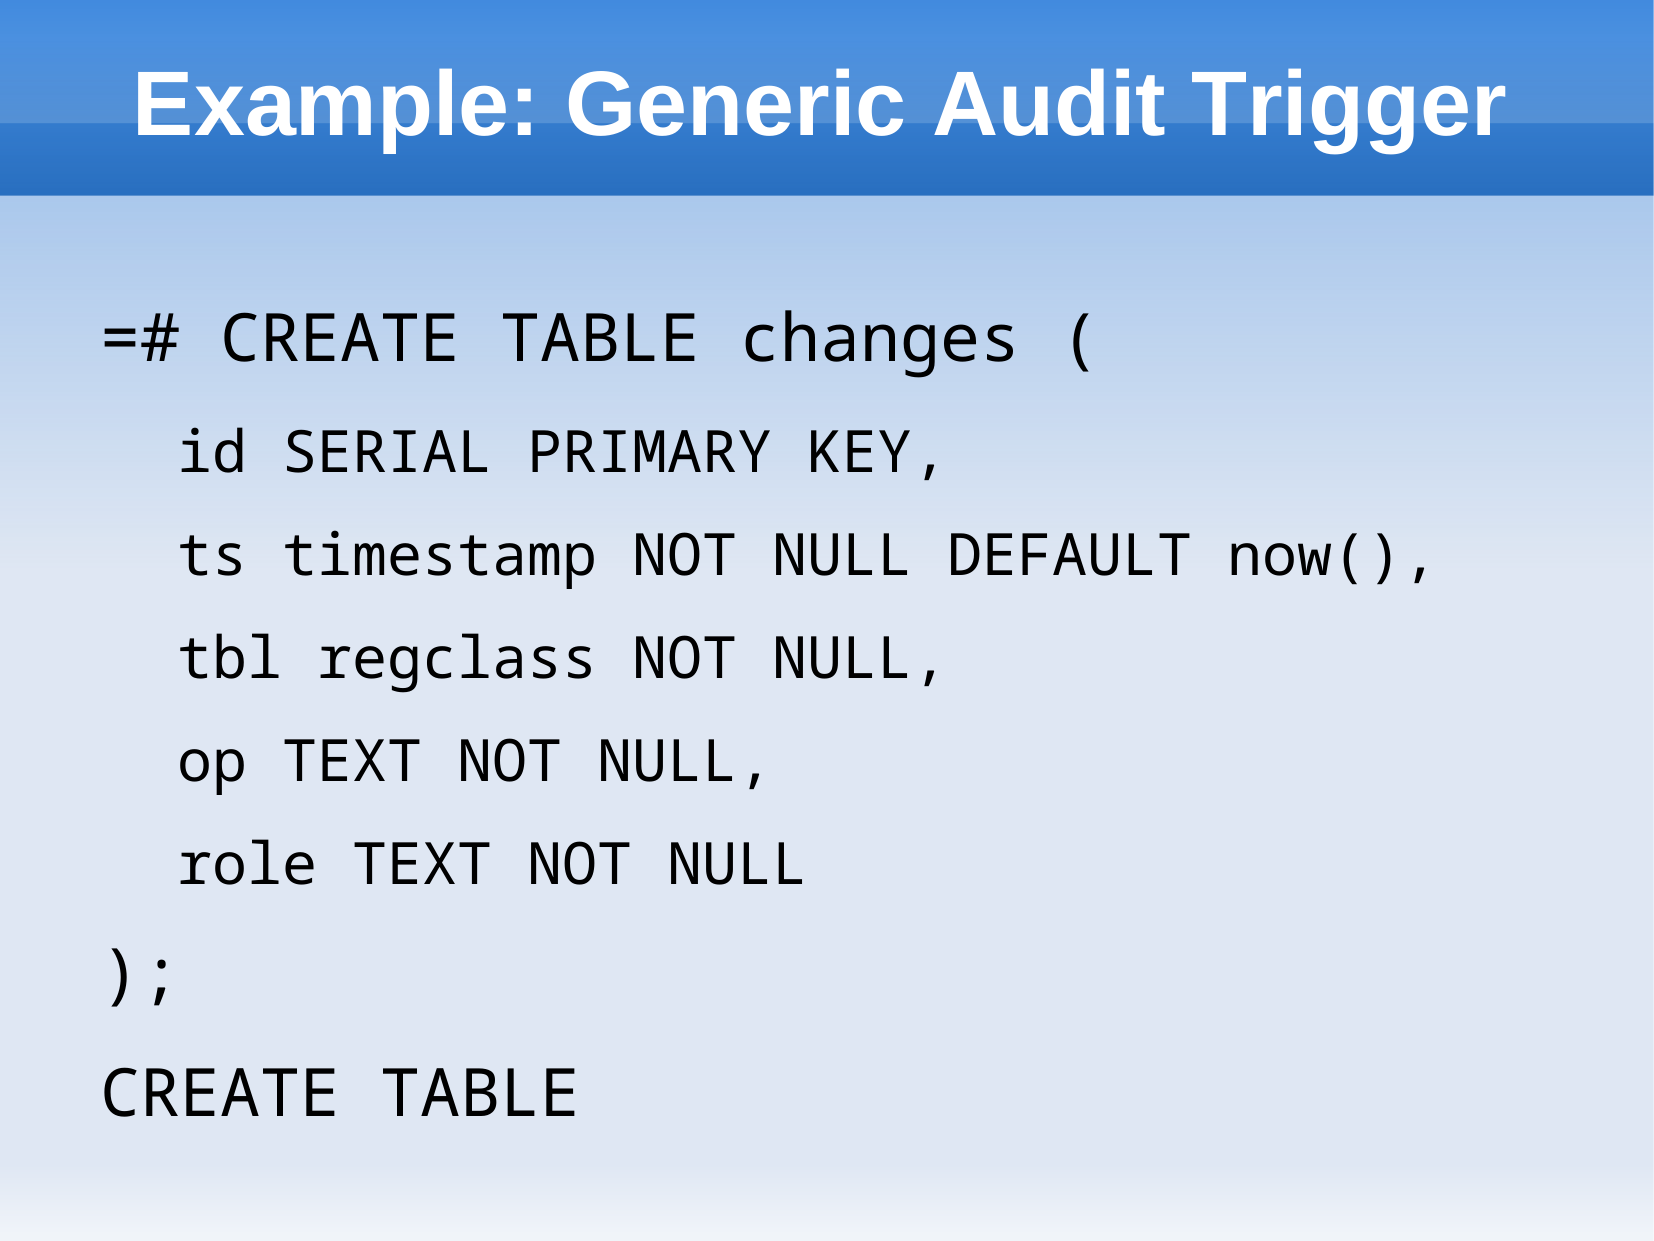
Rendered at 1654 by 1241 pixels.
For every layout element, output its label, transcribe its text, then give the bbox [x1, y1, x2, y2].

picture [0, 0, 1654, 1241]
list =# CREATE TABLE changes ( id SERIAL PRIMARY KEY, ts timestamp NOT NULL DEFAULT now(), tbl regclass NOT NULL, op TEXT NOT NULL, role TEXT NOT NULL ); CREATE TABLE [82, 290, 1571, 1094]
title Example: Generic Audit Trigger [76, 7, 1565, 200]
